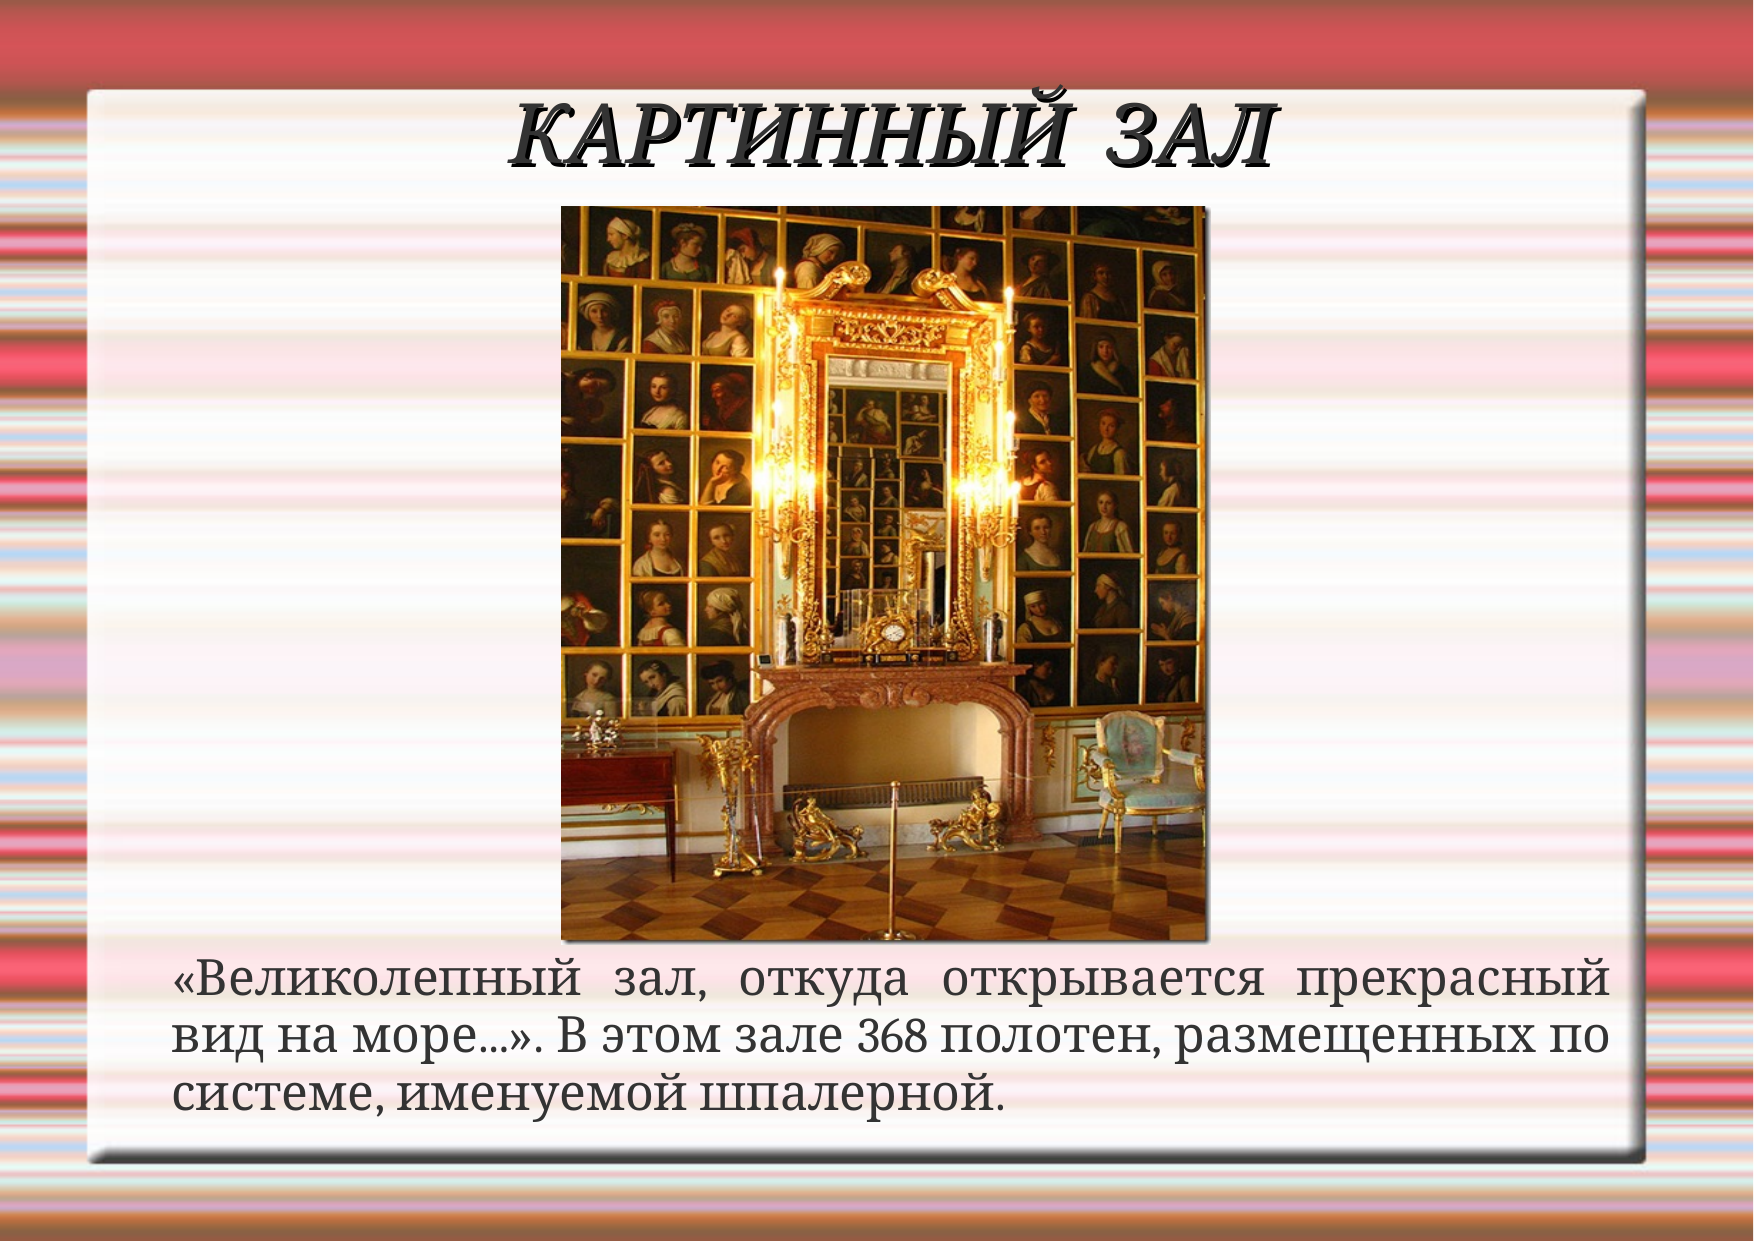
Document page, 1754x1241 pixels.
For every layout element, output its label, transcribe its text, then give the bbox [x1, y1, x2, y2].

list КАРТИННЫЙ ЗАЛ «Великолепный зал, откуда открывается прекрасный вид на море...». В этом зале 368 полотен, размещенных по системе, именуемой шпалерной. [88, 88, 1612, 1241]
picture [0, 0, 1754, 1241]
picture [561, 206, 1211, 945]
